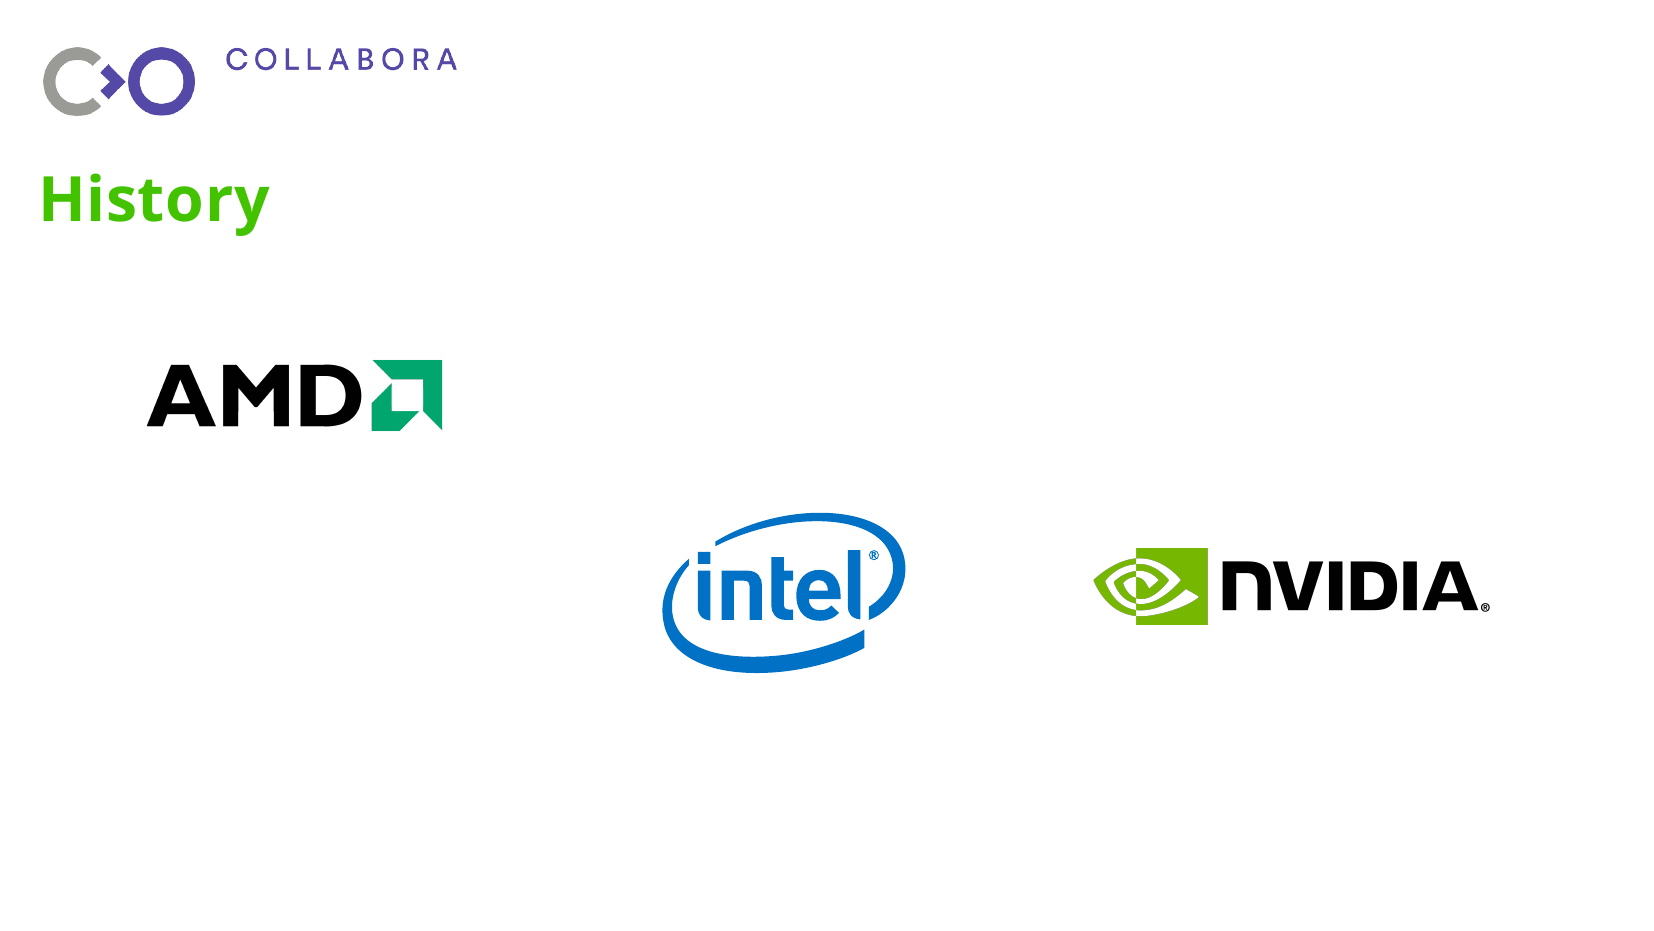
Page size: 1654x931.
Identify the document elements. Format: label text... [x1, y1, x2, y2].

picture [43, 47, 457, 116]
picture [117, 326, 472, 465]
picture [1093, 548, 1490, 625]
picture [661, 511, 907, 675]
title History [38, 159, 1614, 216]
